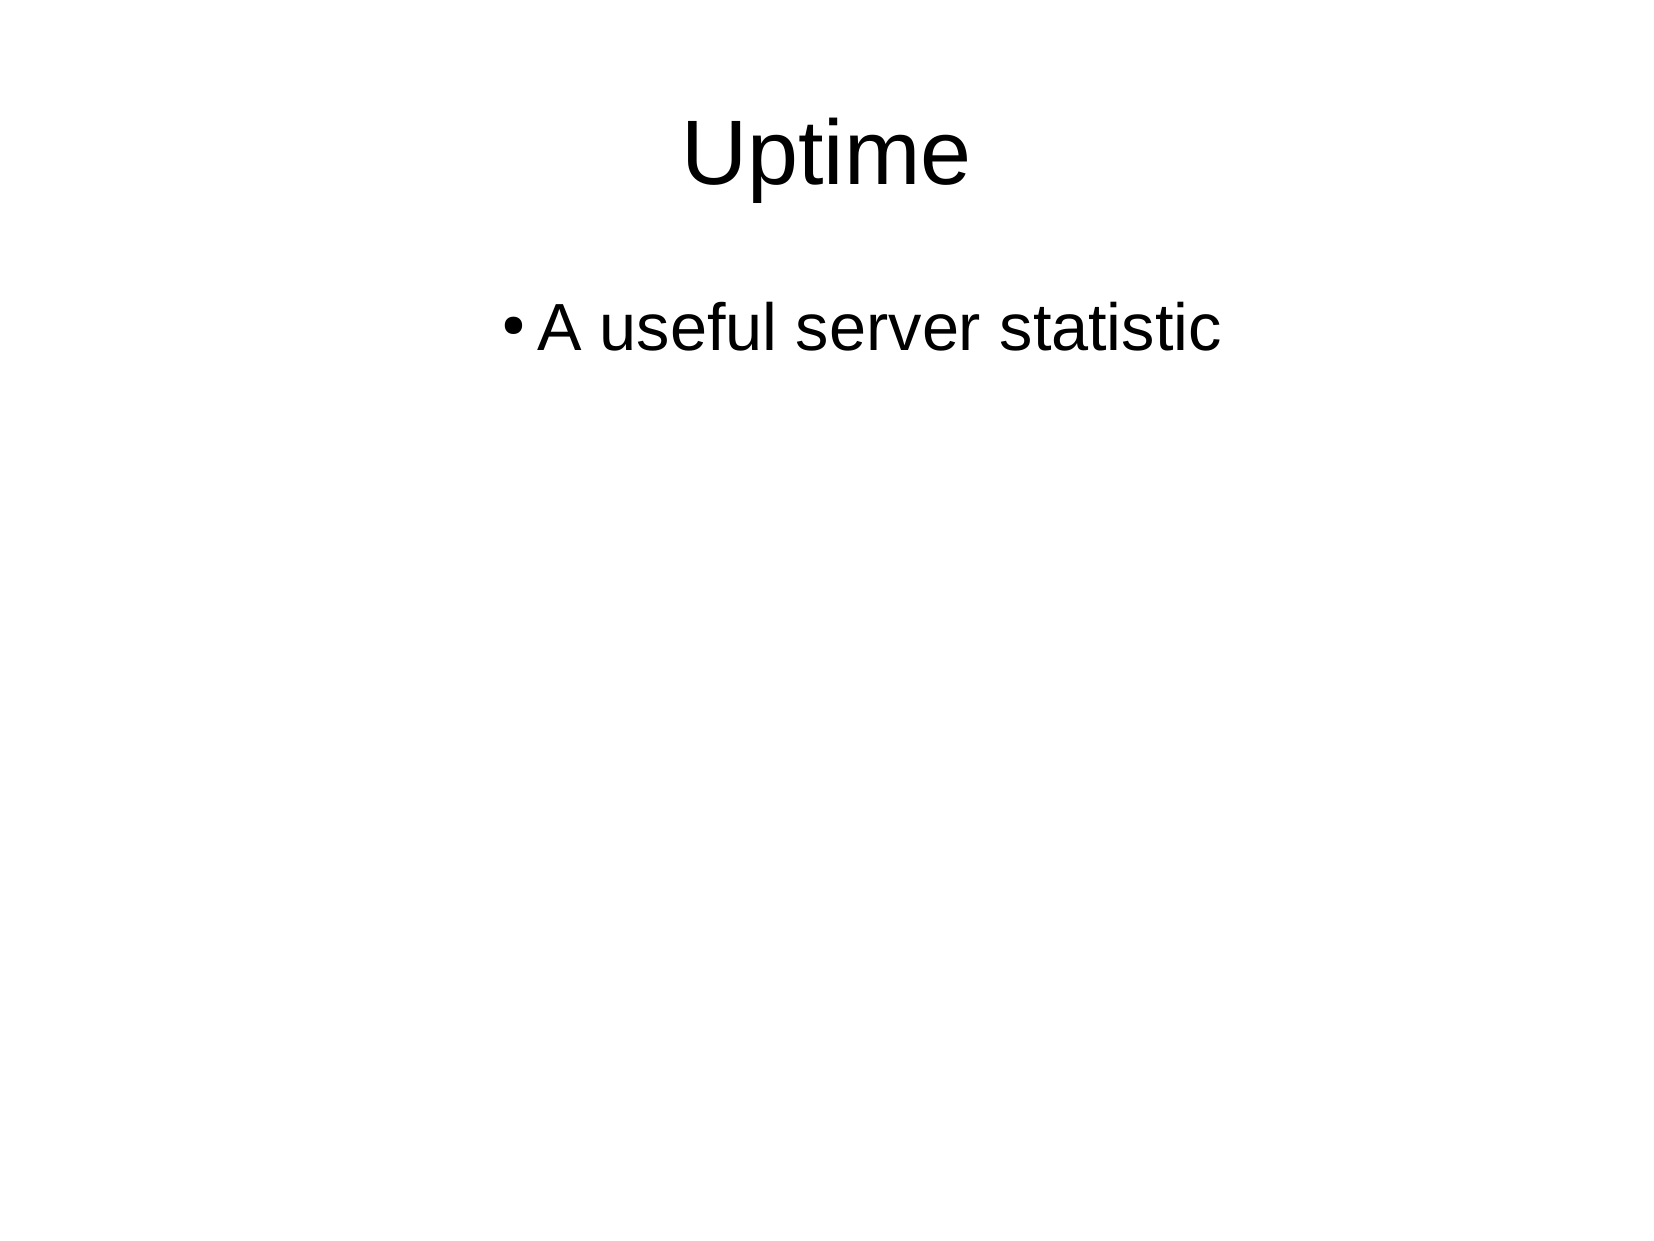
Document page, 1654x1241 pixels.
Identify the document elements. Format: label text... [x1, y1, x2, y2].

list A useful server statistic [82, 290, 1571, 1094]
title Uptime [82, 56, 1571, 250]
